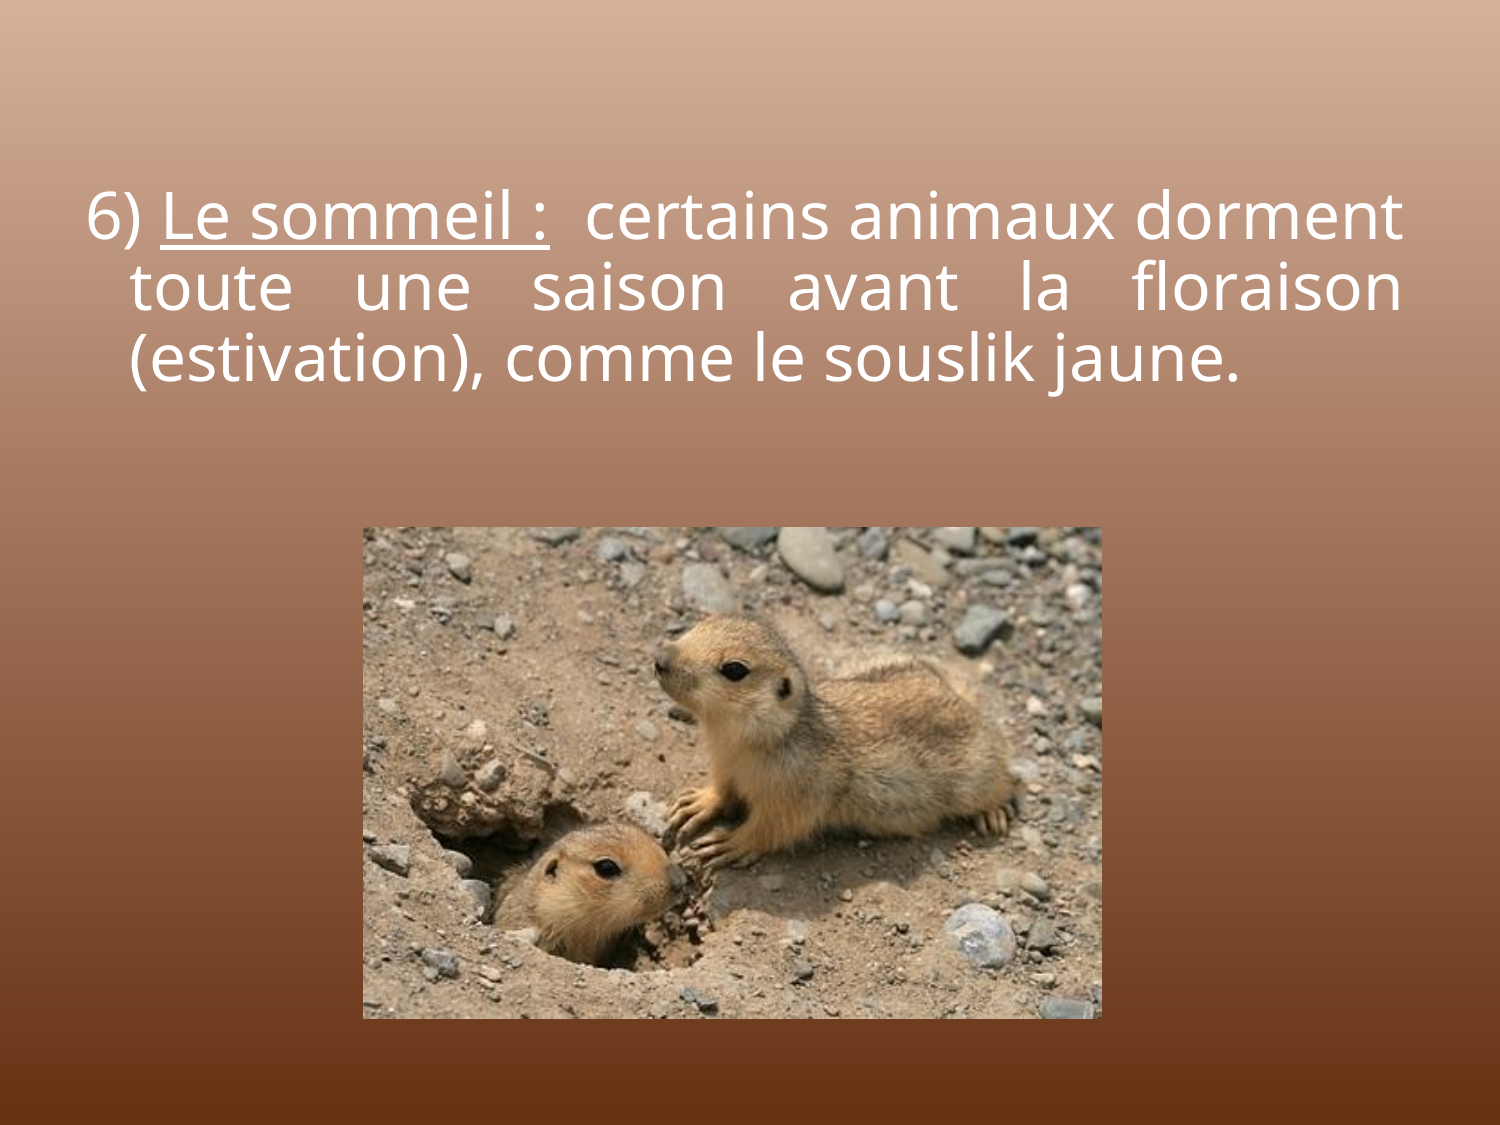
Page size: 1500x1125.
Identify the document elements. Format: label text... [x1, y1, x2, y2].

list 6) Le sommeil : certains animaux dorment toute une saison avant la floraison (estivation), comme le souslik jaune. [70, 175, 1421, 469]
picture [363, 527, 1102, 1019]
